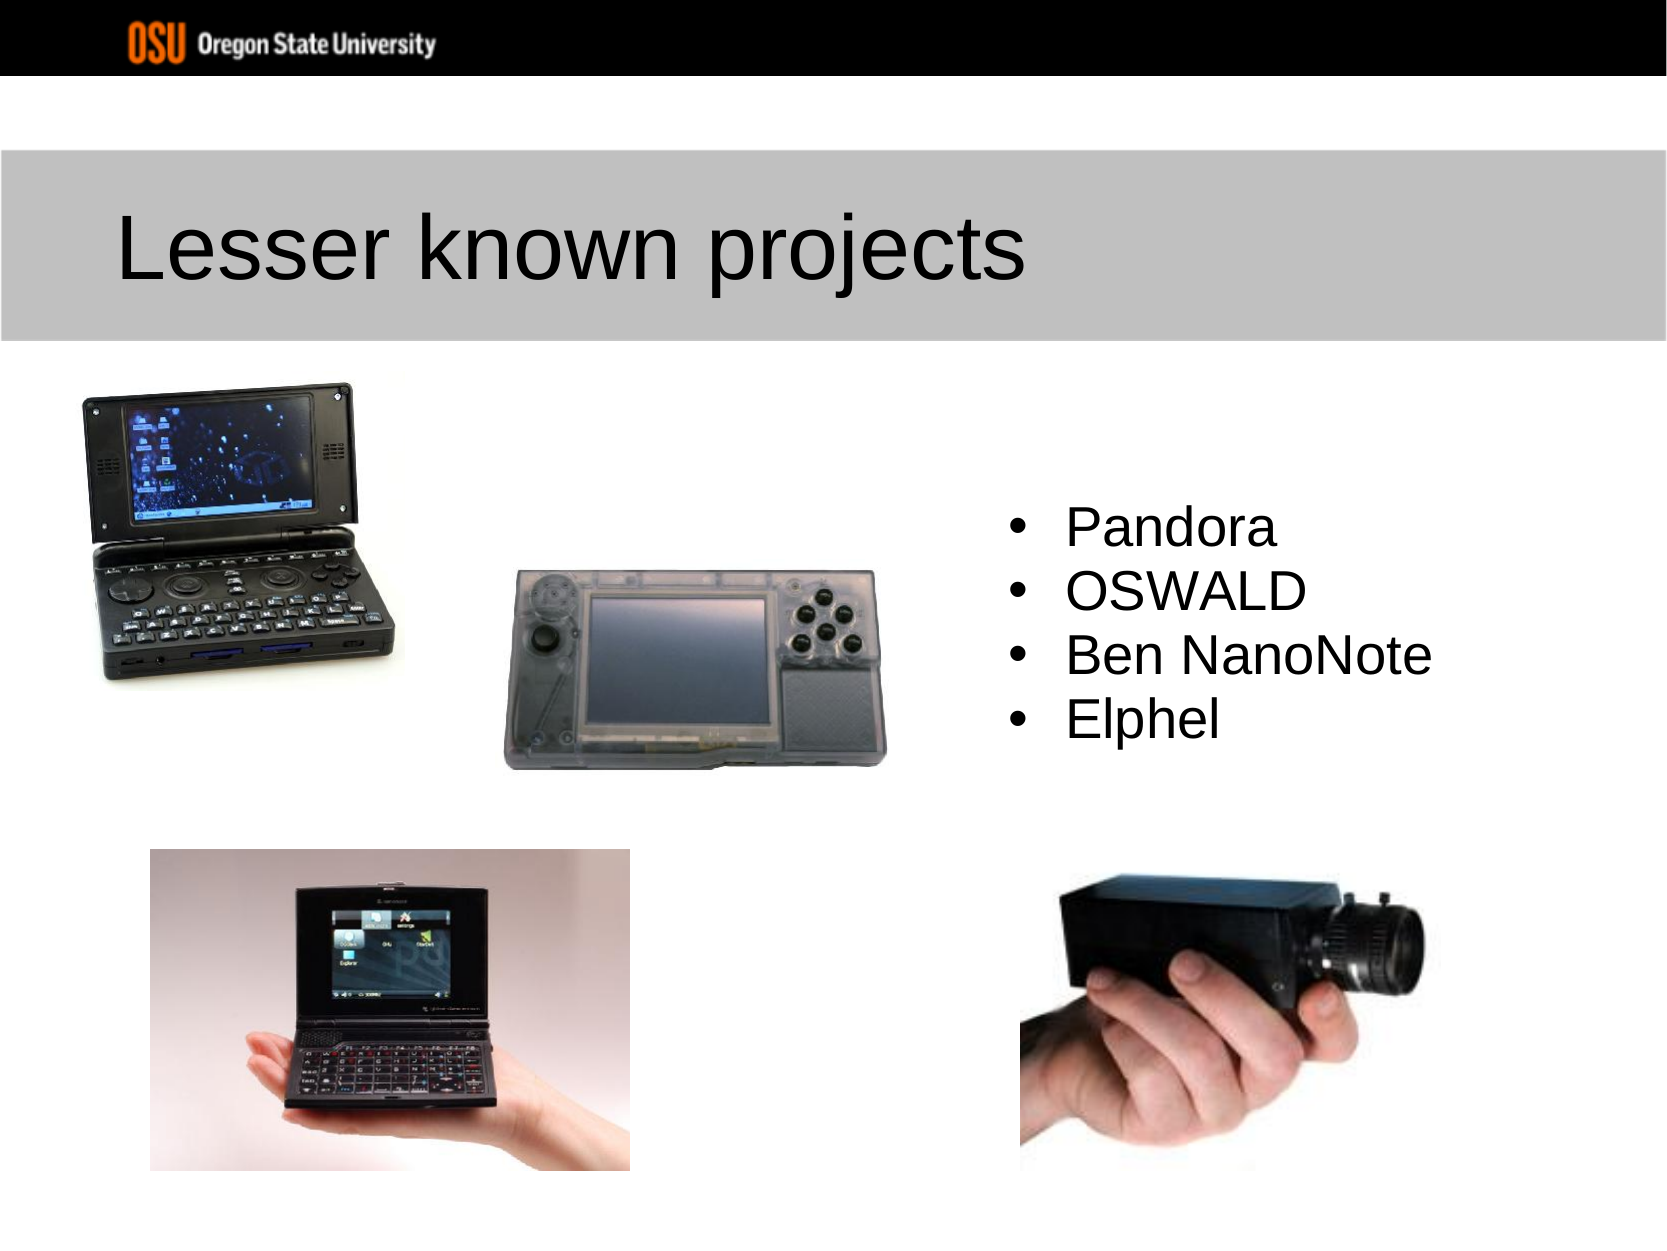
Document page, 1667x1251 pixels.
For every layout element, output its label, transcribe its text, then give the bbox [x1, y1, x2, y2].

picture [0, 149, 1667, 341]
picture [1020, 840, 1441, 1171]
picture [67, 371, 405, 691]
picture [495, 559, 901, 780]
picture [0, 0, 1667, 76]
text_box Pandora OSWALD Ben NanoNote Elphel [990, 495, 1560, 752]
subtitle Lesser known projects [115, 157, 1667, 341]
picture [150, 849, 630, 1171]
